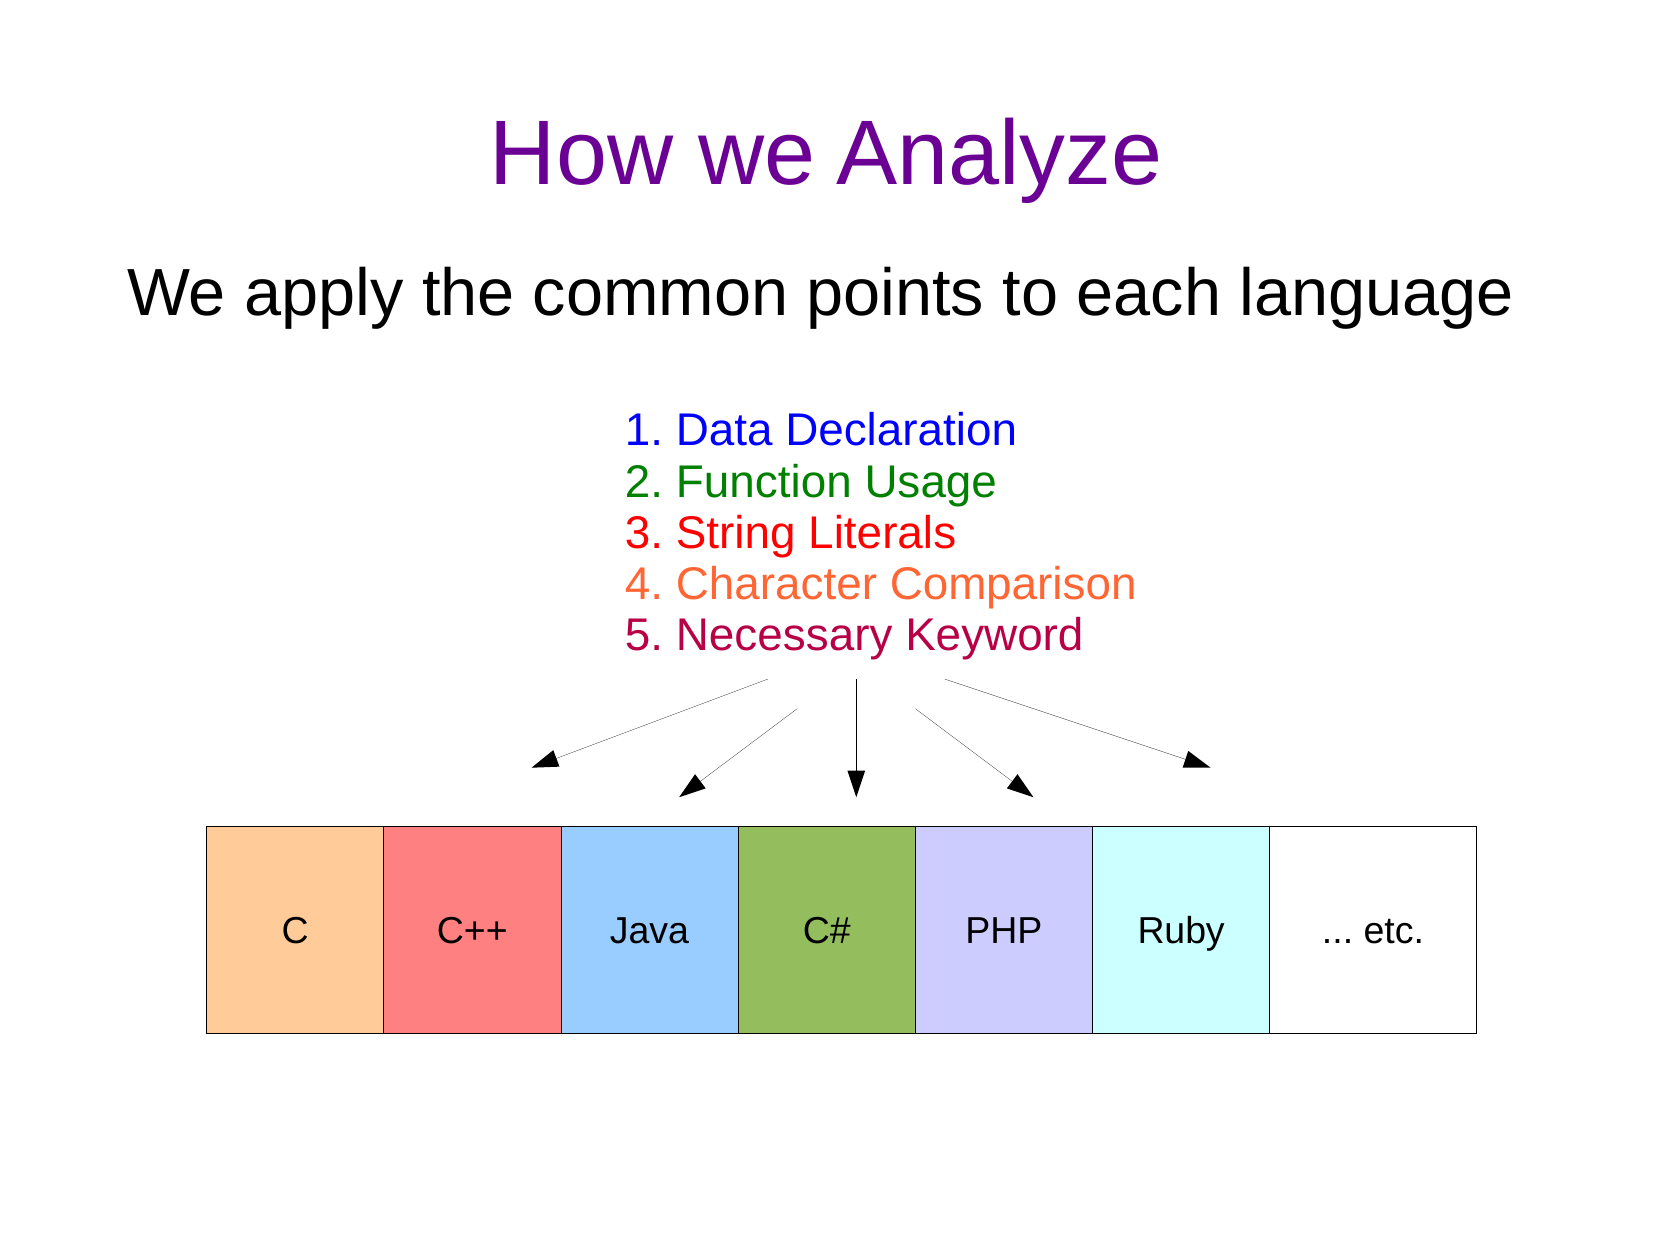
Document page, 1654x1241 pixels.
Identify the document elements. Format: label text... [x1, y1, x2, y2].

text_box C# [738, 826, 915, 1034]
text_box ... etc. [1269, 826, 1477, 1034]
text_box PHP [915, 826, 1092, 1034]
text_box Java [561, 826, 738, 1034]
text_box Ruby [1092, 826, 1269, 1034]
text_box C [206, 826, 383, 1034]
text_box C++ [383, 826, 561, 1034]
title How we Analyze [82, 56, 1571, 250]
subtitle We apply the common points to each language 1. Data Declaration 2. Function Usage 3. String Literals 4. Character Comparison 5. Necessary Keyword [76, 259, 1565, 656]
